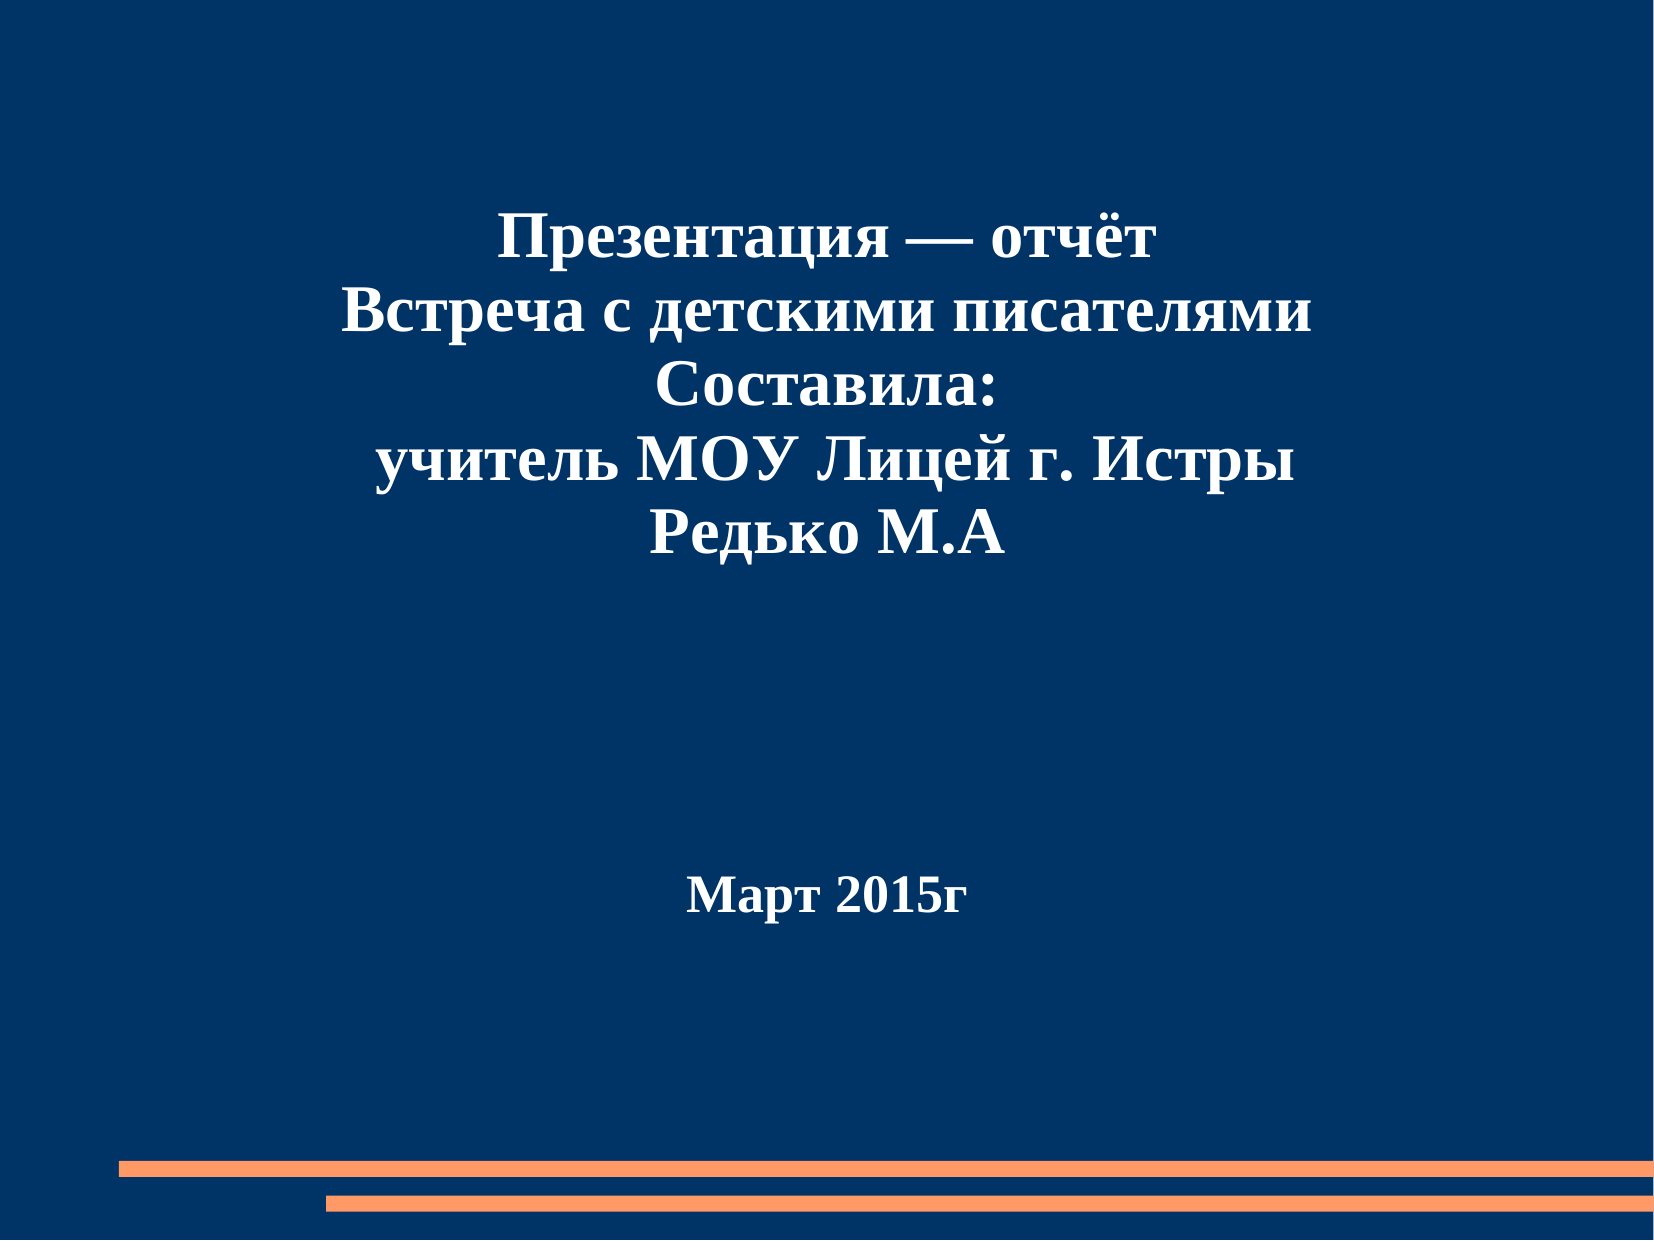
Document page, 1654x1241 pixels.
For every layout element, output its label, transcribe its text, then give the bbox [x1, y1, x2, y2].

subtitle Презентация — отчёт Встреча с детскими писателями Составила: учитель МОУ Лицей г. Истры Редько М.А Март 2015г [121, 46, 1534, 1132]
